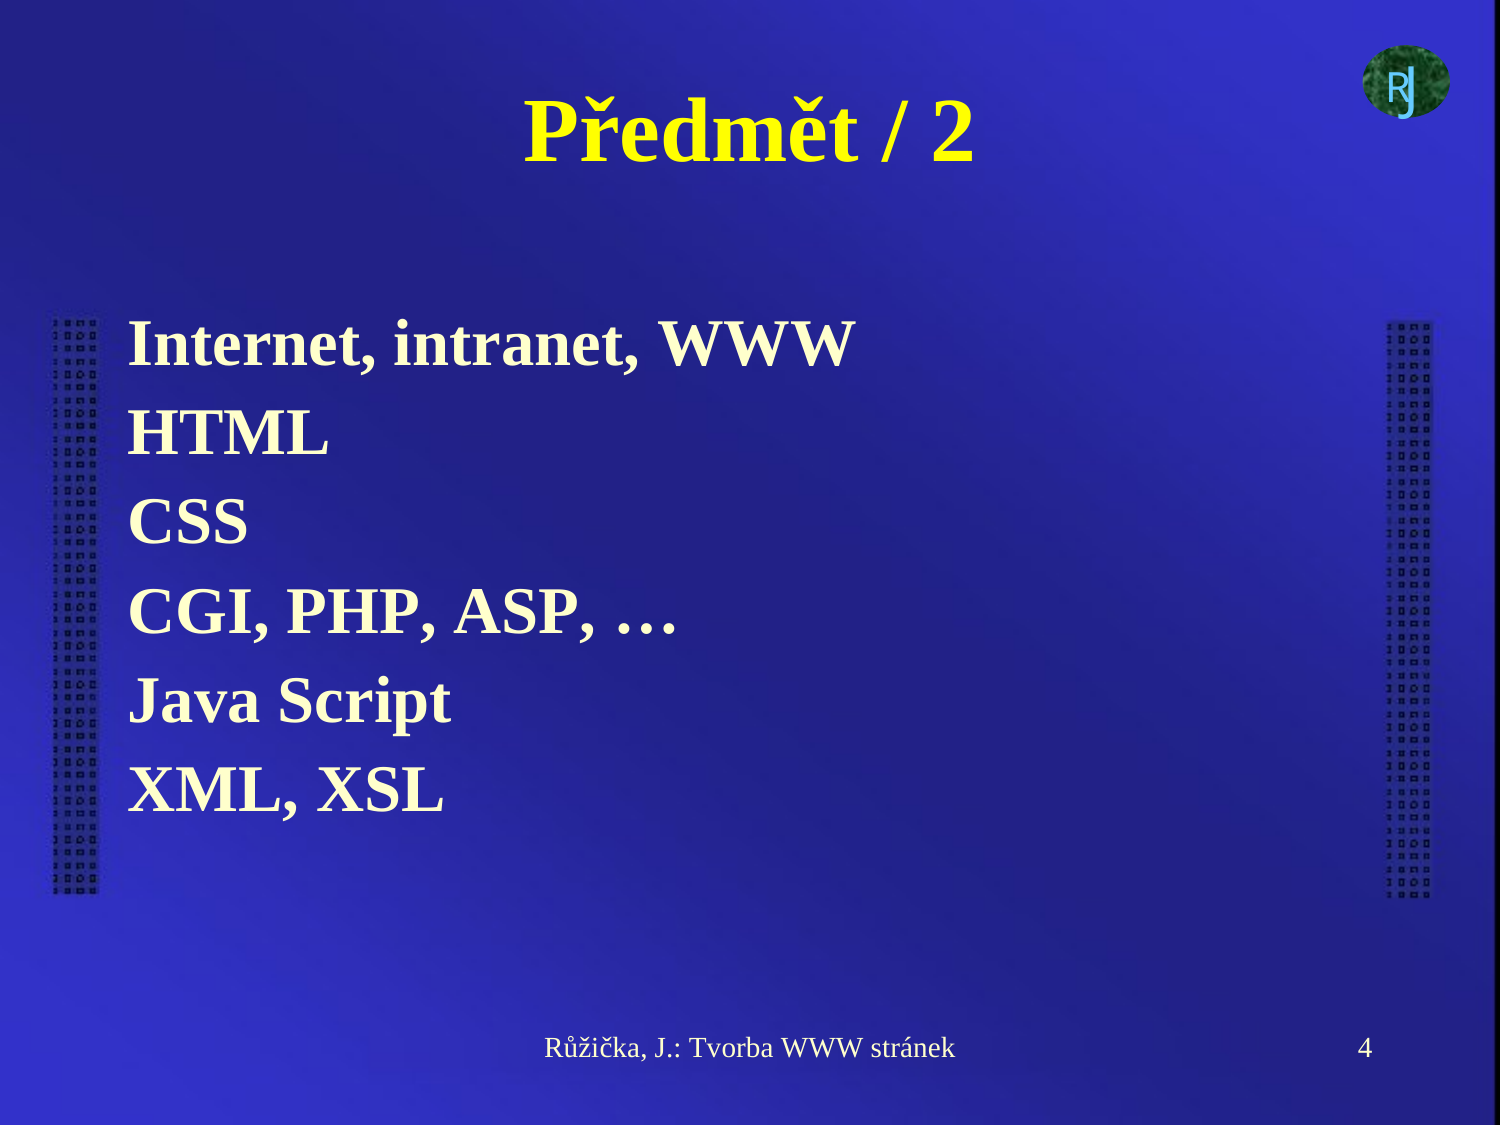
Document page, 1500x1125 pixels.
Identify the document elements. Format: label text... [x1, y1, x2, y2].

title Předmět / 2 [112, 37, 1388, 225]
picture [0, 0, 1500, 1125]
list Internet, intranet, WWW HTML CSS CGI, PHP, ASP, … Java Script XML, XSL [112, 299, 1388, 1125]
text_box [1362, 61, 1370, 102]
text_box R [1370, 50, 1433, 116]
text_box J [1388, 39, 1451, 128]
